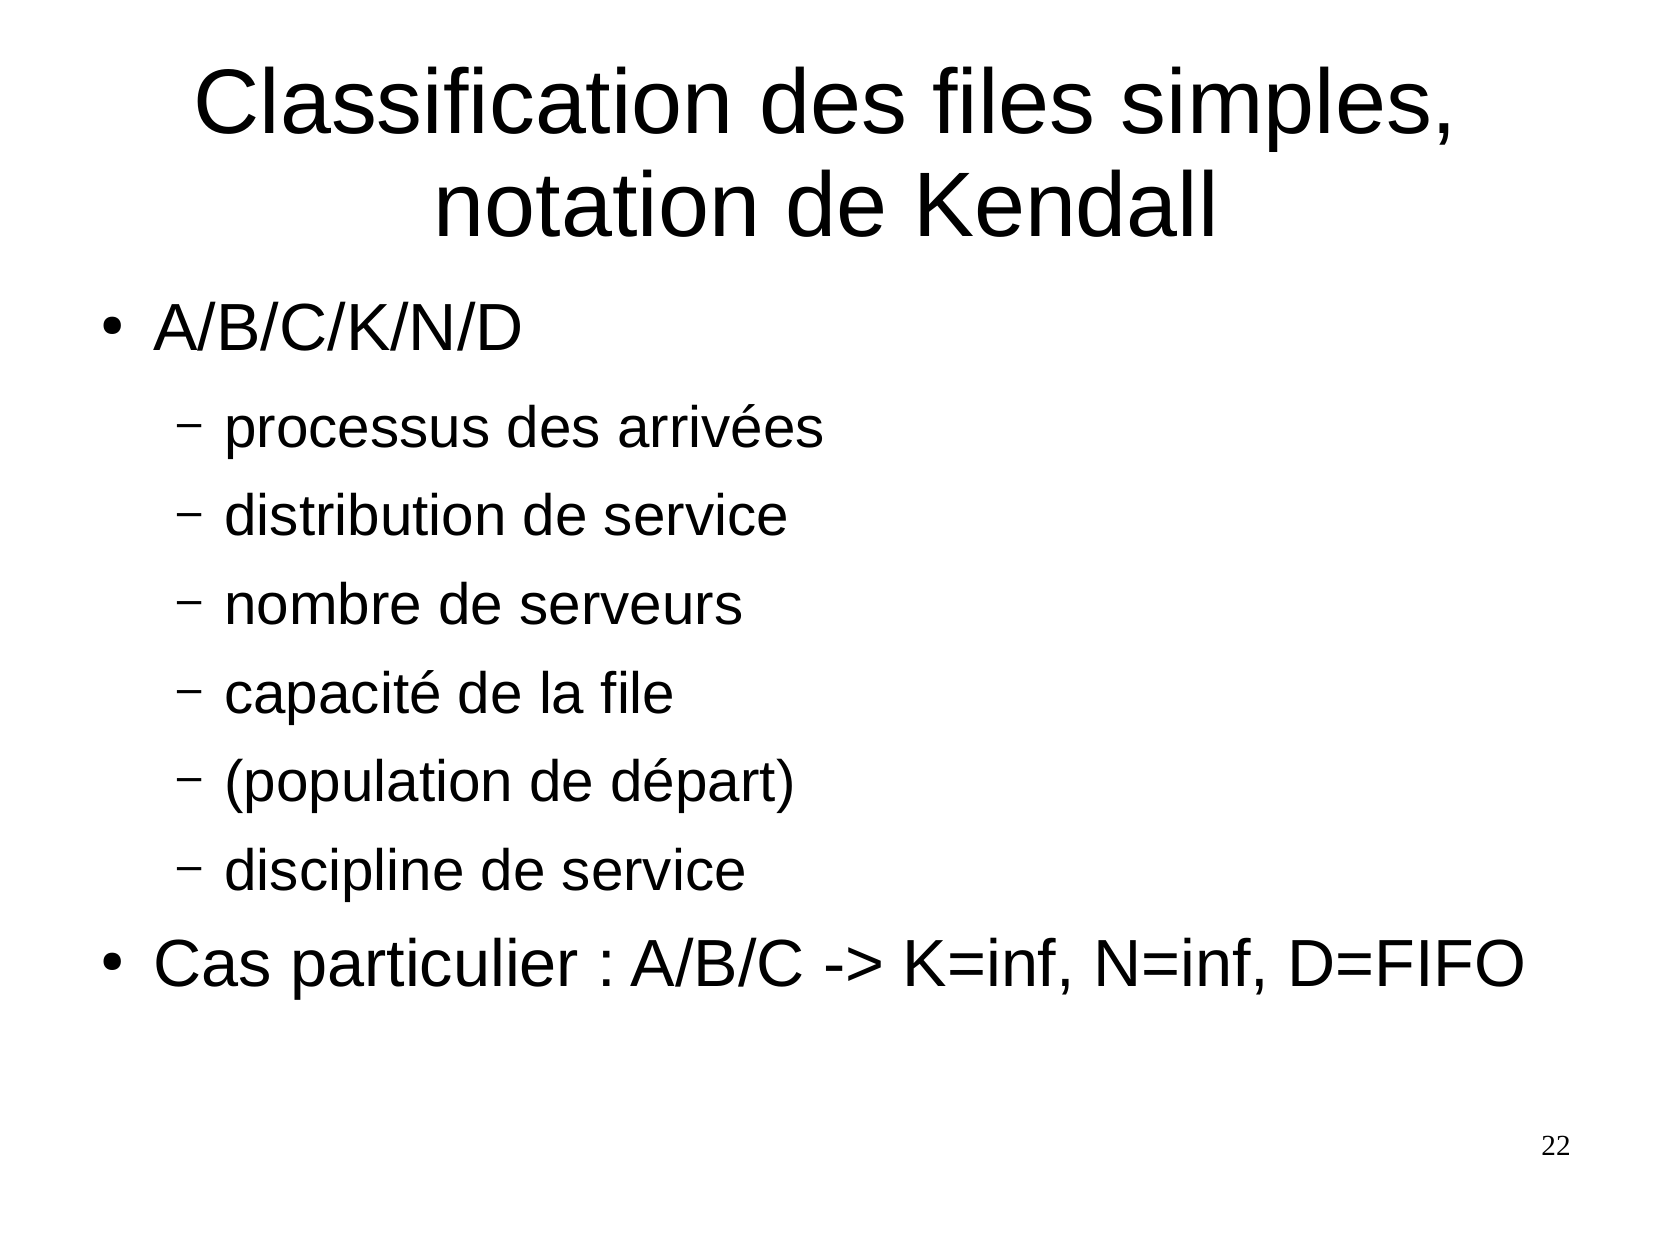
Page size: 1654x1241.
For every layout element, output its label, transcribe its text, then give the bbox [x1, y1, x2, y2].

list A/B/C/K/N/D processus des arrivées distribution de service nombre de serveurs capacité de la file (population de départ) discipline de service Cas particulier : A/B/C -> K=inf, N=inf, D=FIFO [82, 290, 1571, 1094]
title Classification des files simples, notation de Kendall [82, 50, 1571, 256]
